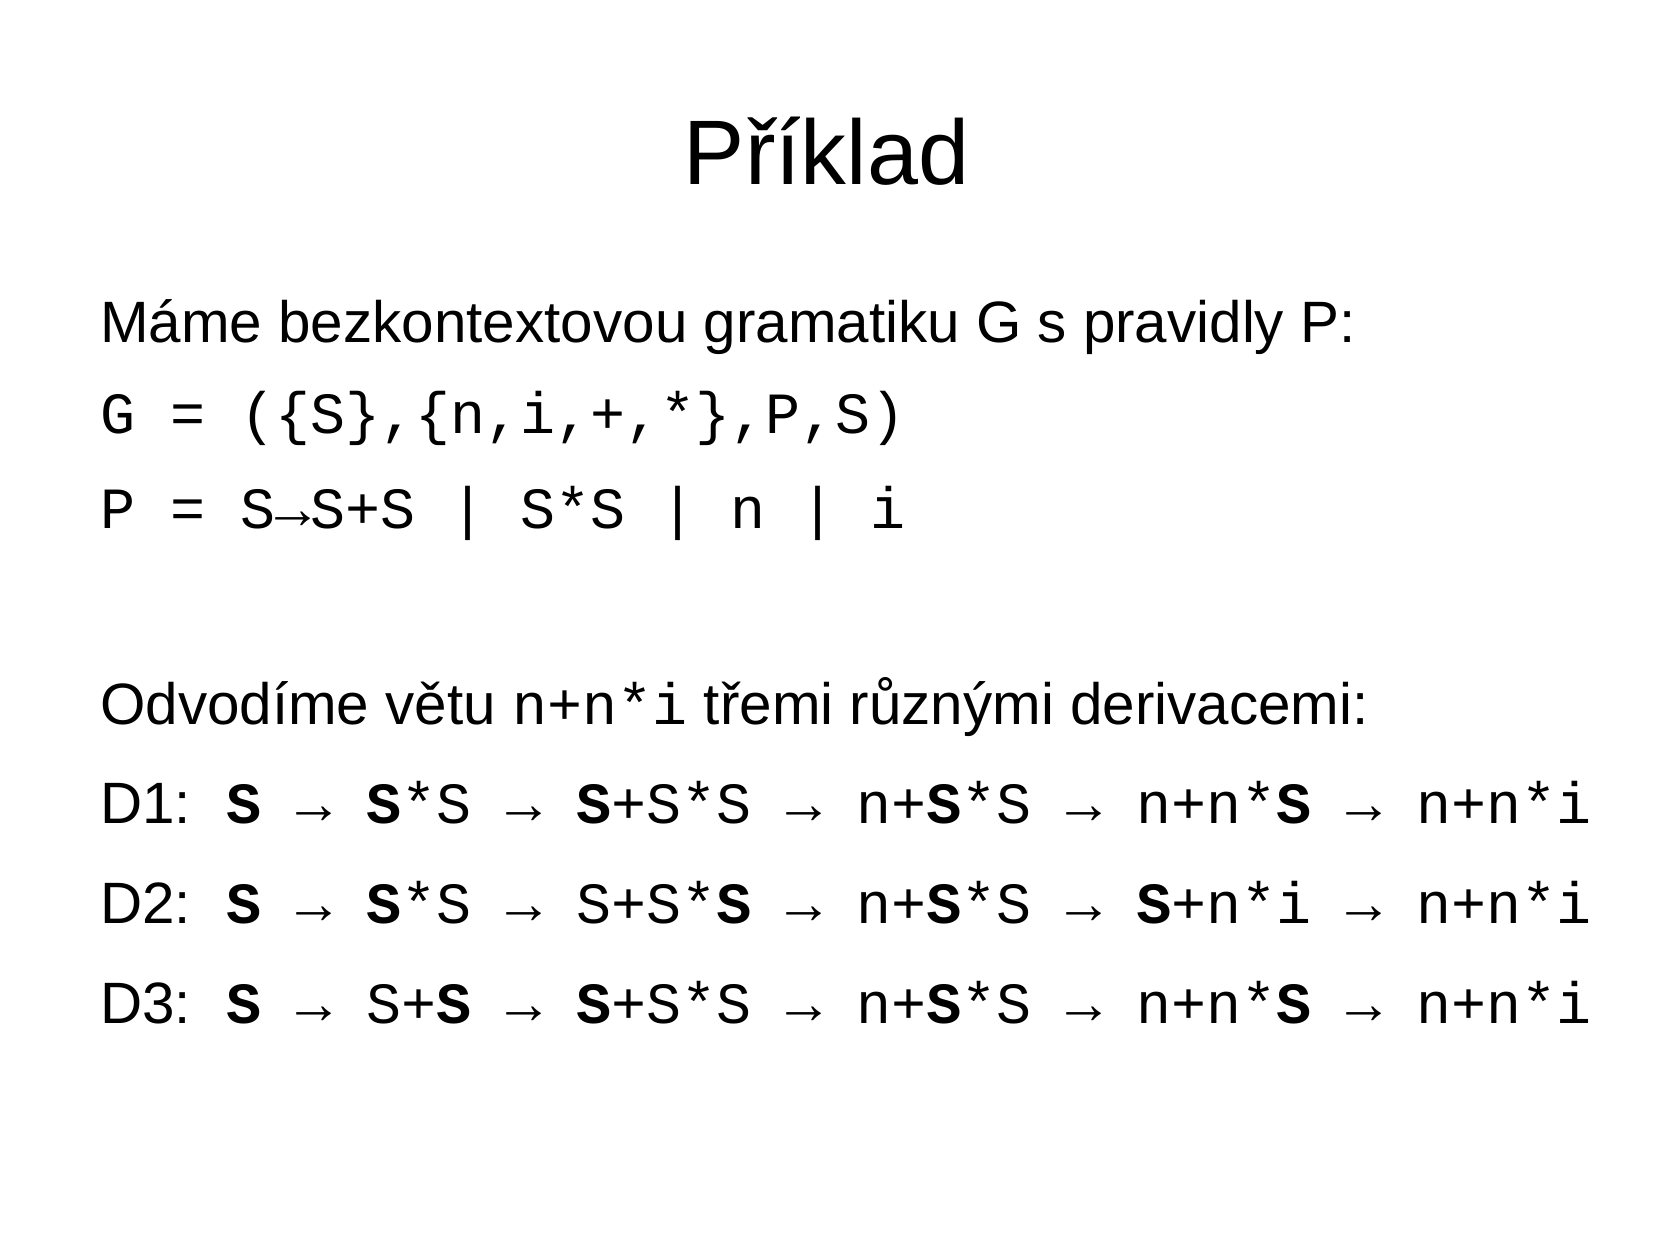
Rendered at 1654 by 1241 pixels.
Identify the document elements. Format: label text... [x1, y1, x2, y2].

title Příklad [82, 56, 1571, 250]
list Máme bezkontextovou gramatiku G s pravidly P: G = ({S},{n,i,+,*},P,S) P = S→S+S | S*S | n | i Odvodíme větu n+n*i třemi různými derivacemi: D1: S → S*S → S+S*S → n+S*S → n+n*S → n+n*i D2: S → S*S → S+S*S → n+S*S → S+n*i → n+n*i D3: S → S+S → S+S*S → n+S*S → n+n*S → n+n*i [29, 290, 1625, 1094]
